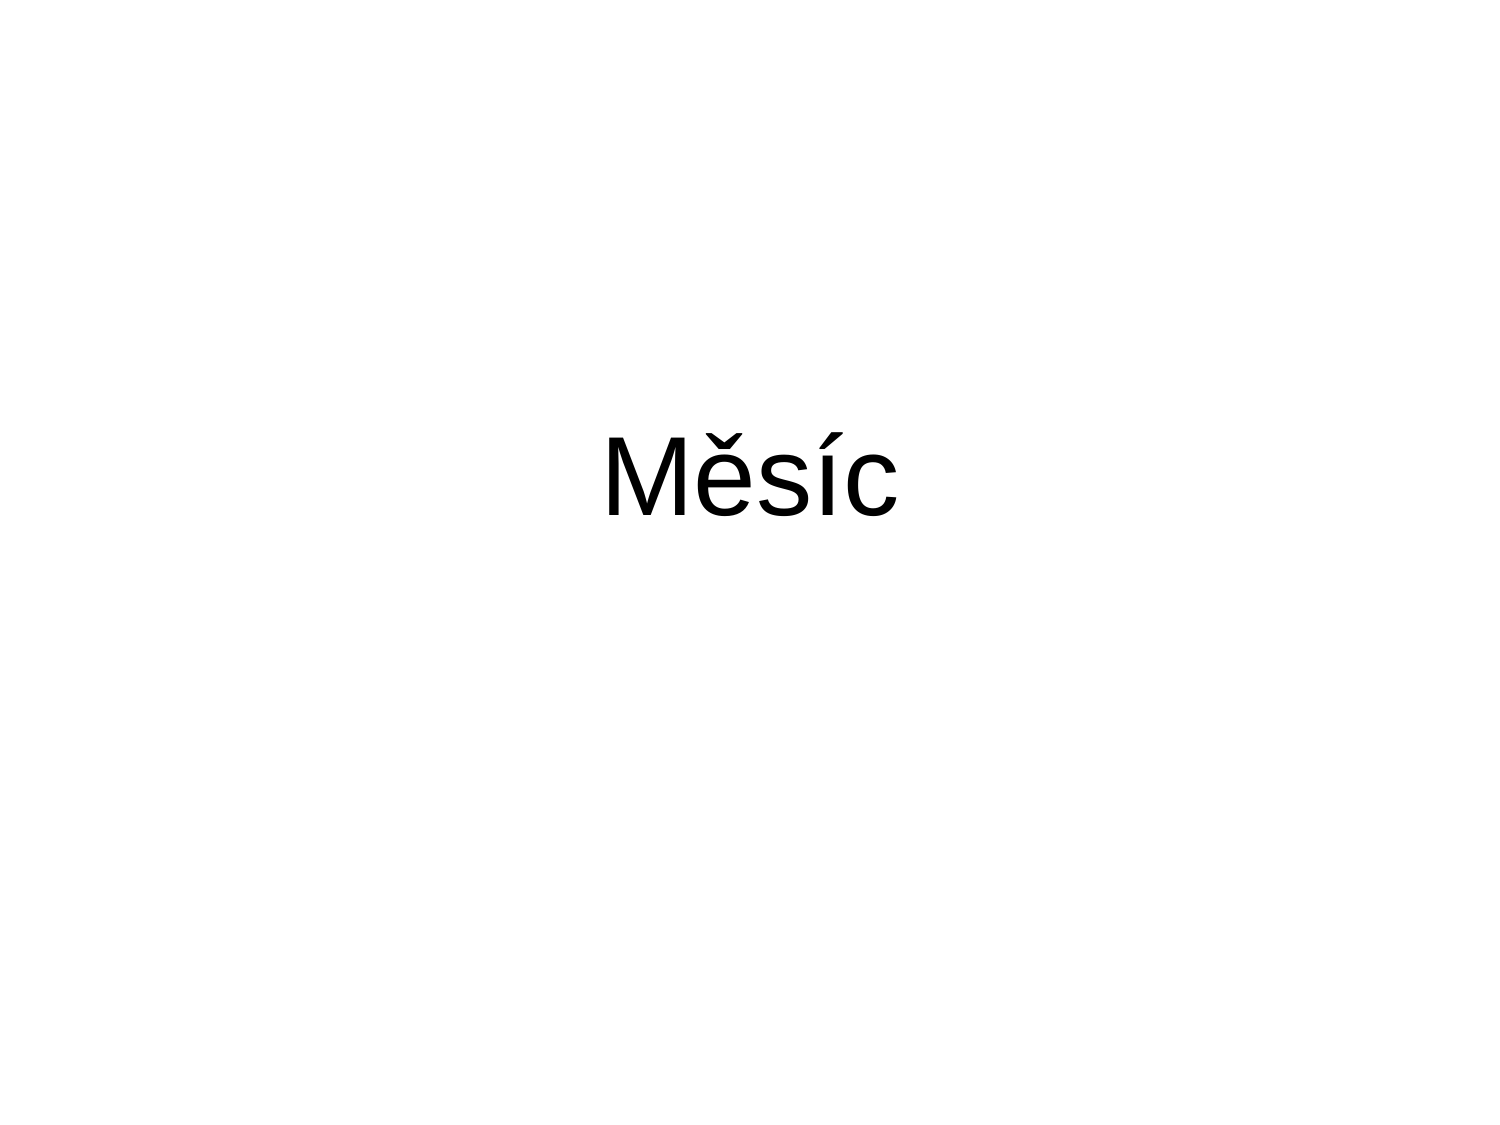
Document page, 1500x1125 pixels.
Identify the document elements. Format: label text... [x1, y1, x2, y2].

title Měsíc [112, 349, 1388, 591]
